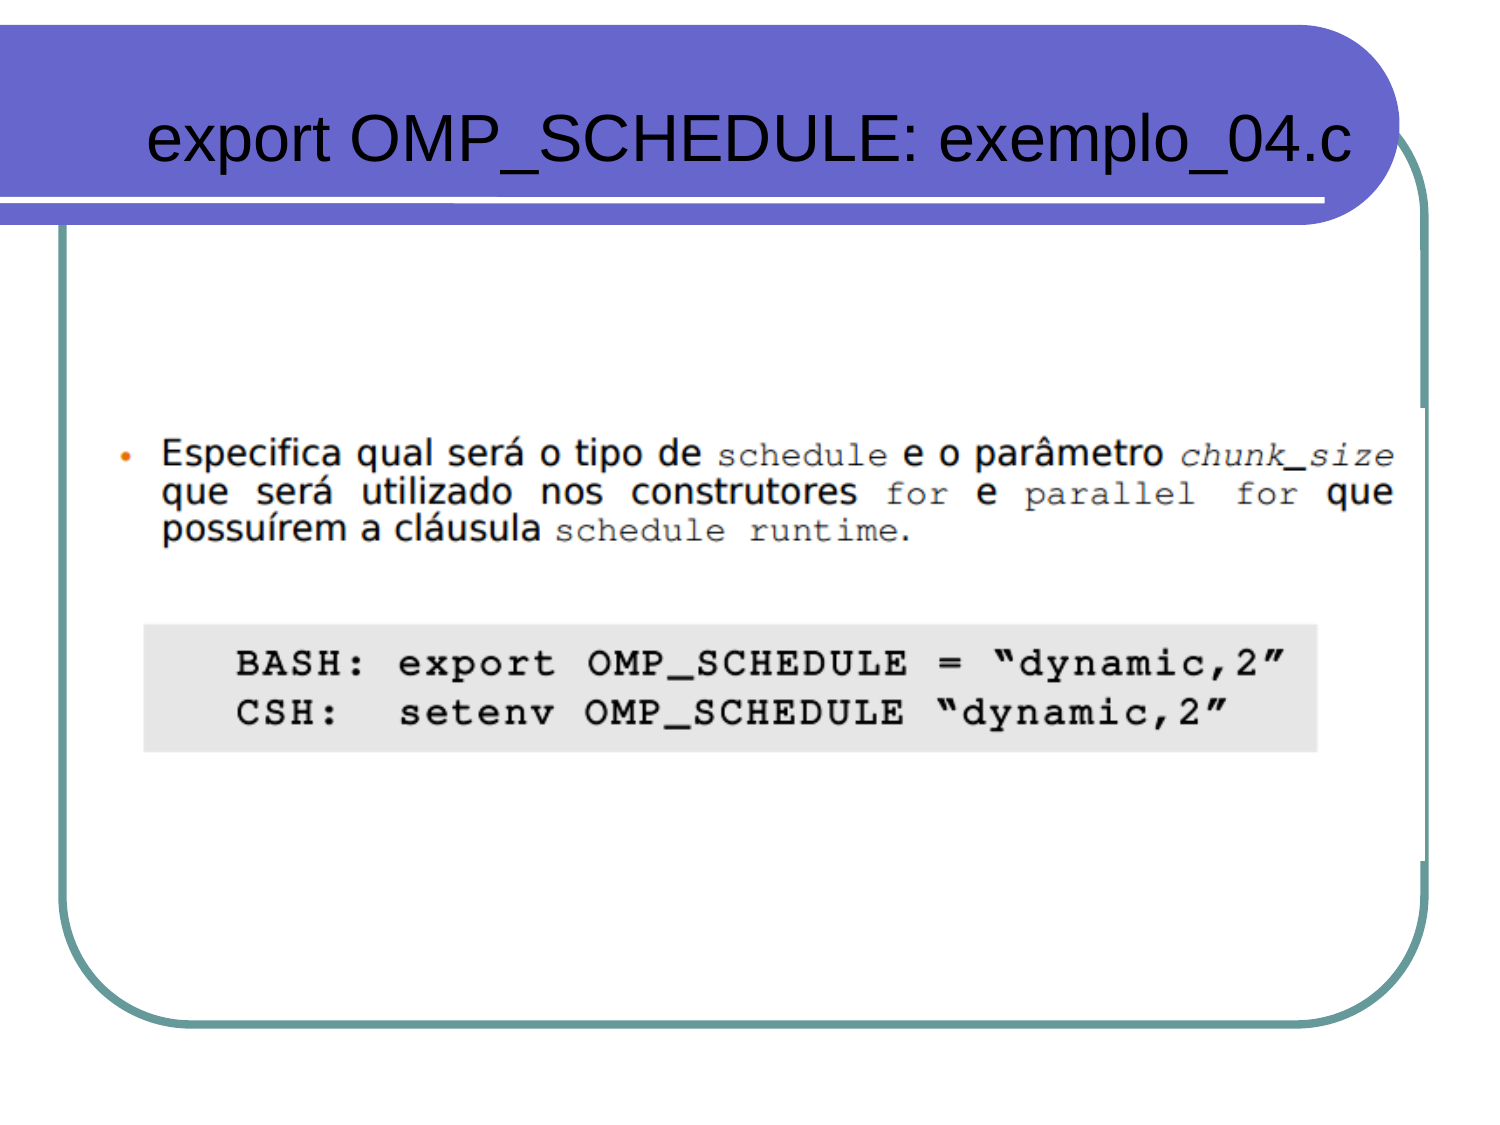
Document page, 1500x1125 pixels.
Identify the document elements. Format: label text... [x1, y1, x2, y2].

picture [74, 408, 1425, 861]
title export OMP_SCHEDULE: exemplo_04.c [75, 44, 1425, 233]
